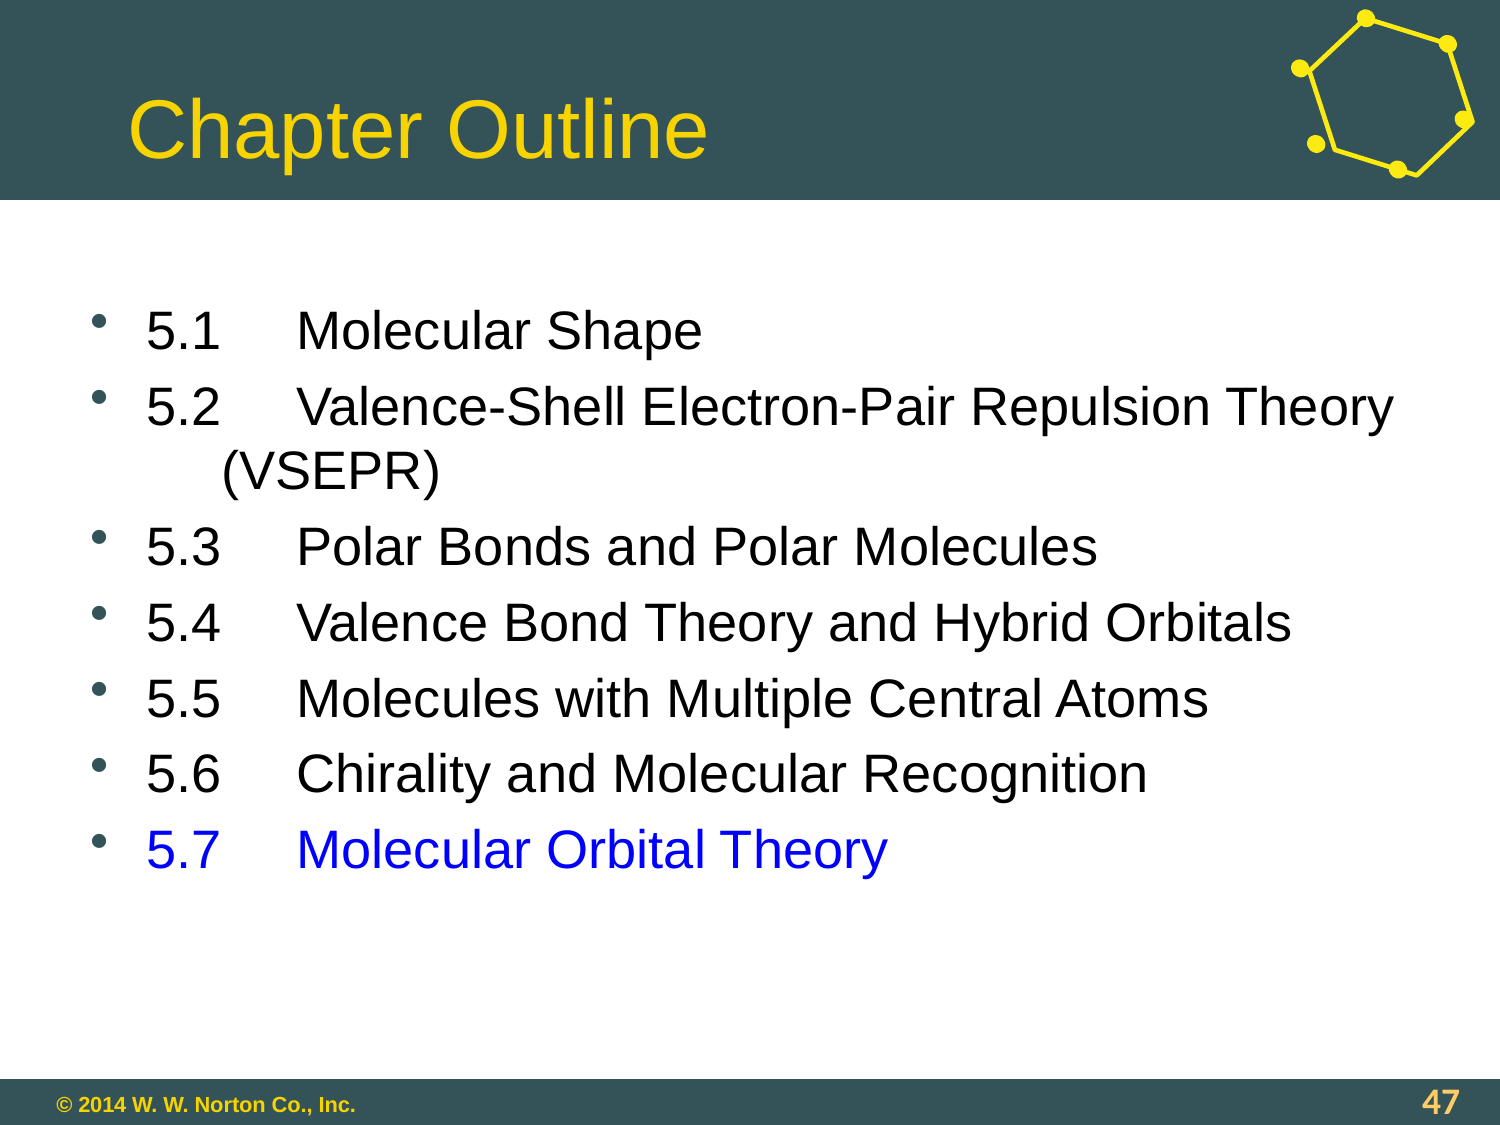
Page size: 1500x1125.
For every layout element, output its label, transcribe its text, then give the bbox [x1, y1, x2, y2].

title Chapter Outline [112, 50, 1388, 200]
list 5.1 Molecular Shape 5.2 Valence-Shell Electron-Pair Repulsion Theory (VSEPR) 5.3 Polar Bonds and Polar Molecules 5.4 Valence Bond Theory and Hybrid Orbitals 5.5 Molecules with Multiple Central Atoms 5.6 Chirality and Molecular Recognition 5.7 Molecular Orbital Theory [75, 287, 1413, 963]
slide_number <number> [1400, 1073, 1475, 1125]
